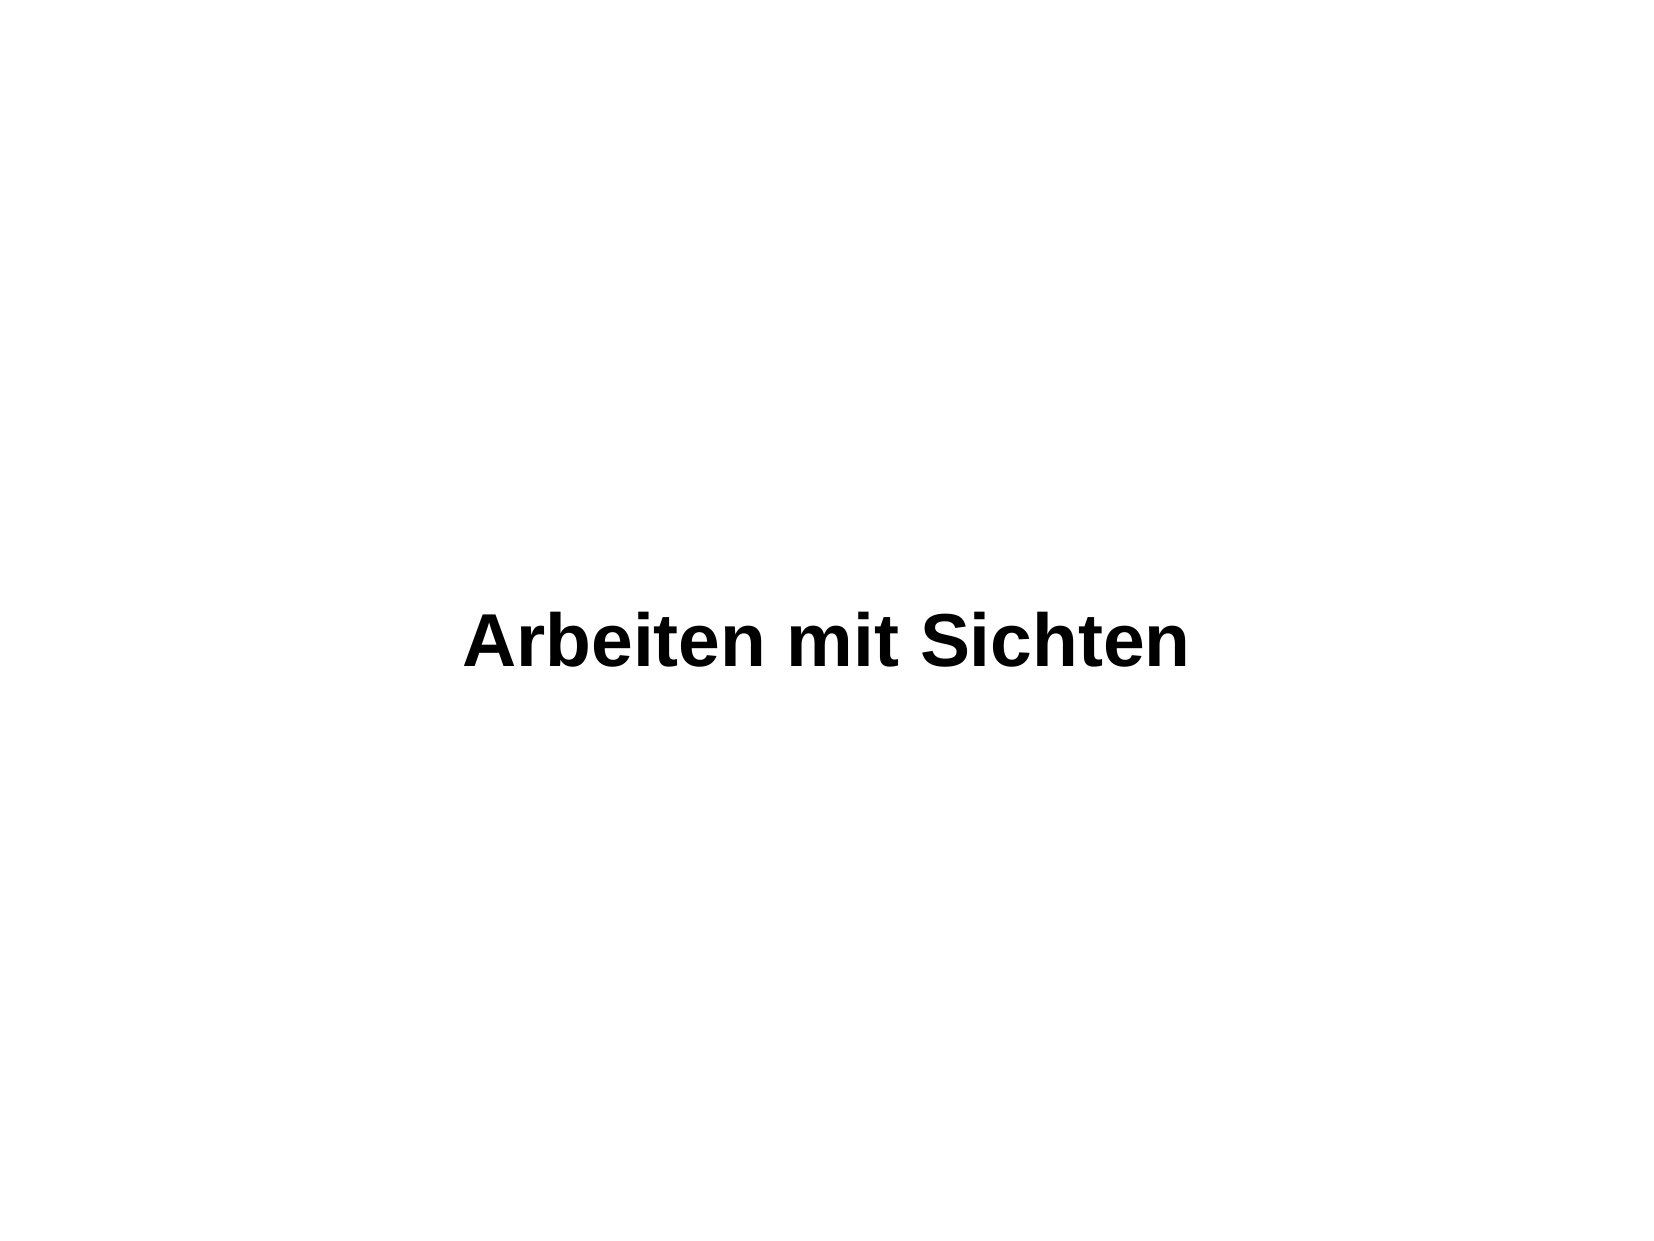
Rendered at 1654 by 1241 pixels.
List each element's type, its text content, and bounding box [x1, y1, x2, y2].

text_box Arbeiten mit Sichten [147, 590, 1506, 690]
